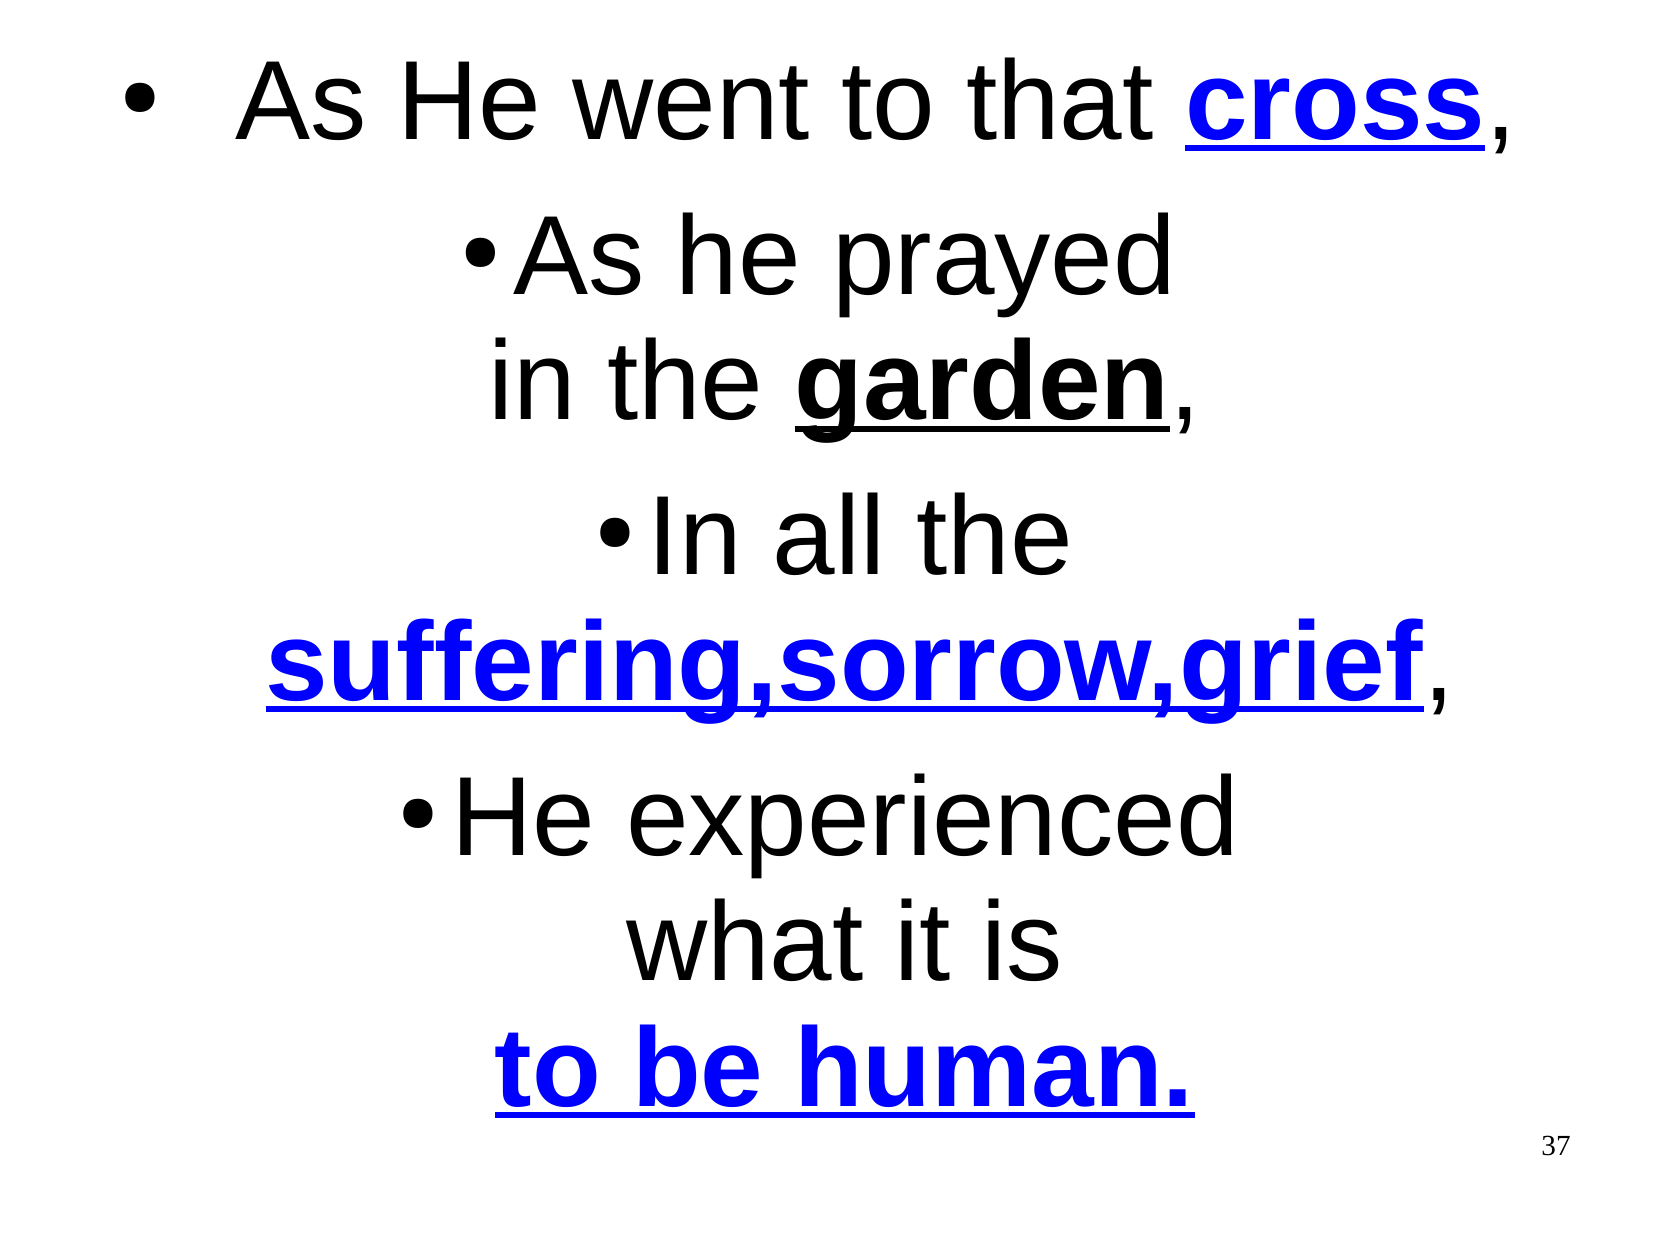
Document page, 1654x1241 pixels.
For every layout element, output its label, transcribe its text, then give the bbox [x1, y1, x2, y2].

list As He went to that cross, As he prayed in the garden, In all the suffering,sorrow,grief, He experienced what it is to be human. [37, 37, 1613, 1238]
